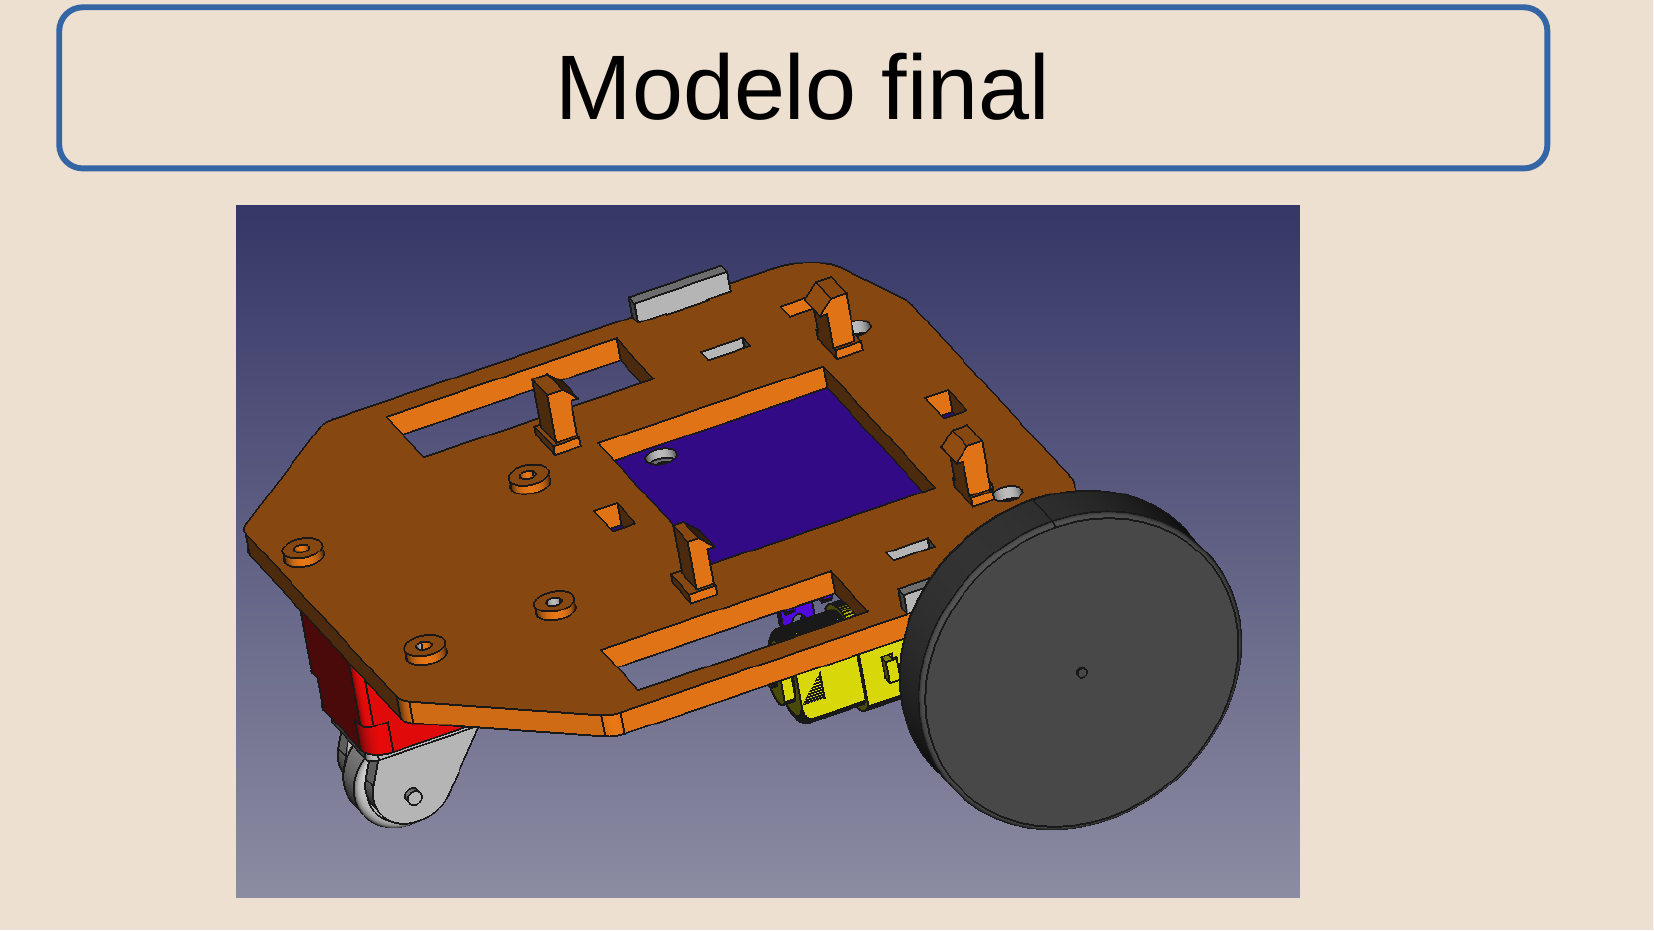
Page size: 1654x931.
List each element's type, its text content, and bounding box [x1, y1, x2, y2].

picture [236, 205, 1300, 898]
title Modelo final [59, 7, 1548, 169]
